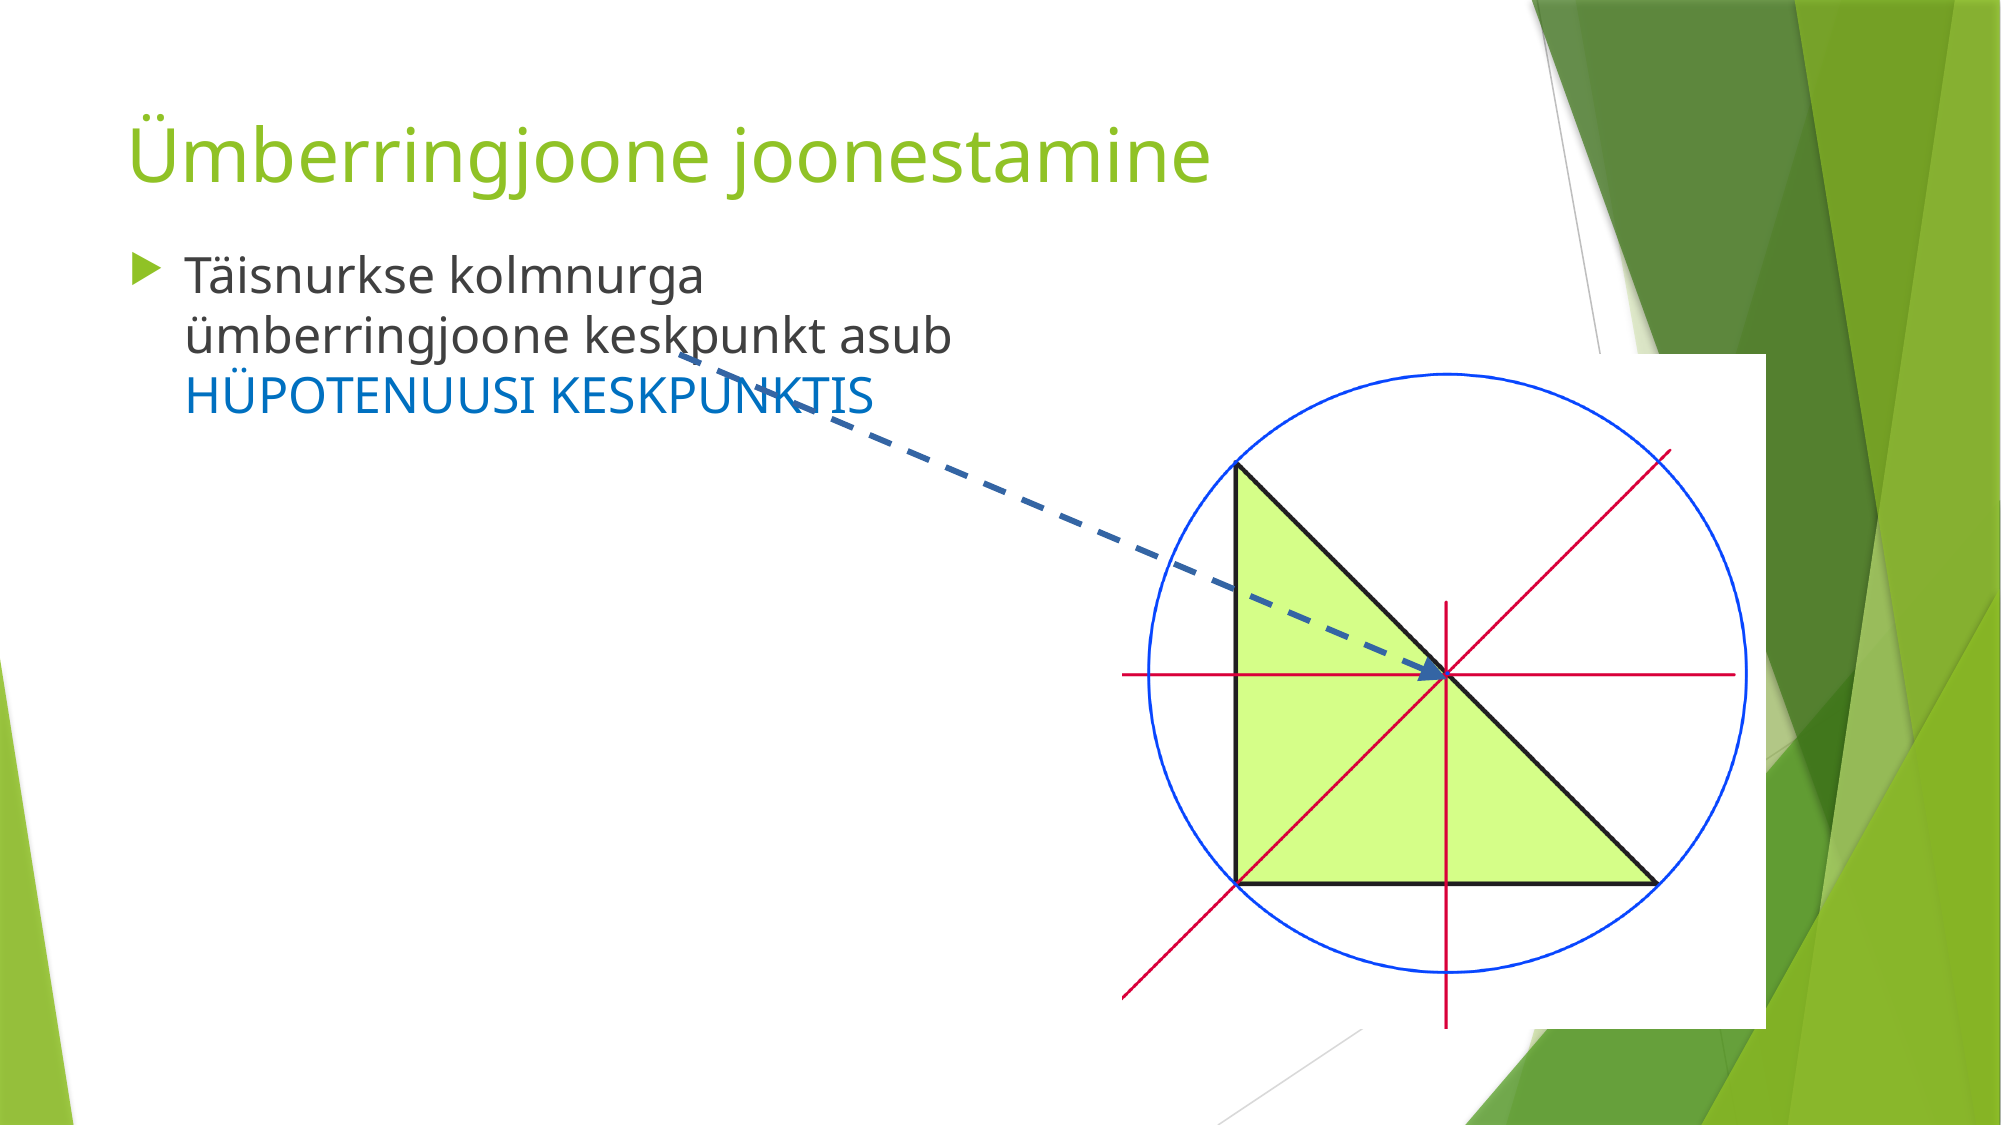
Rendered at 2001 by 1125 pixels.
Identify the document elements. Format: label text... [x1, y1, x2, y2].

picture [1122, 354, 1766, 1029]
list Täisnurkse kolmnurga ümberringjoone keskpunkt asub HÜPOTENUUSI KESKPUNKTIS [113, 236, 1093, 1063]
title Ümberringjoone joonestamine [111, 99, 1522, 317]
